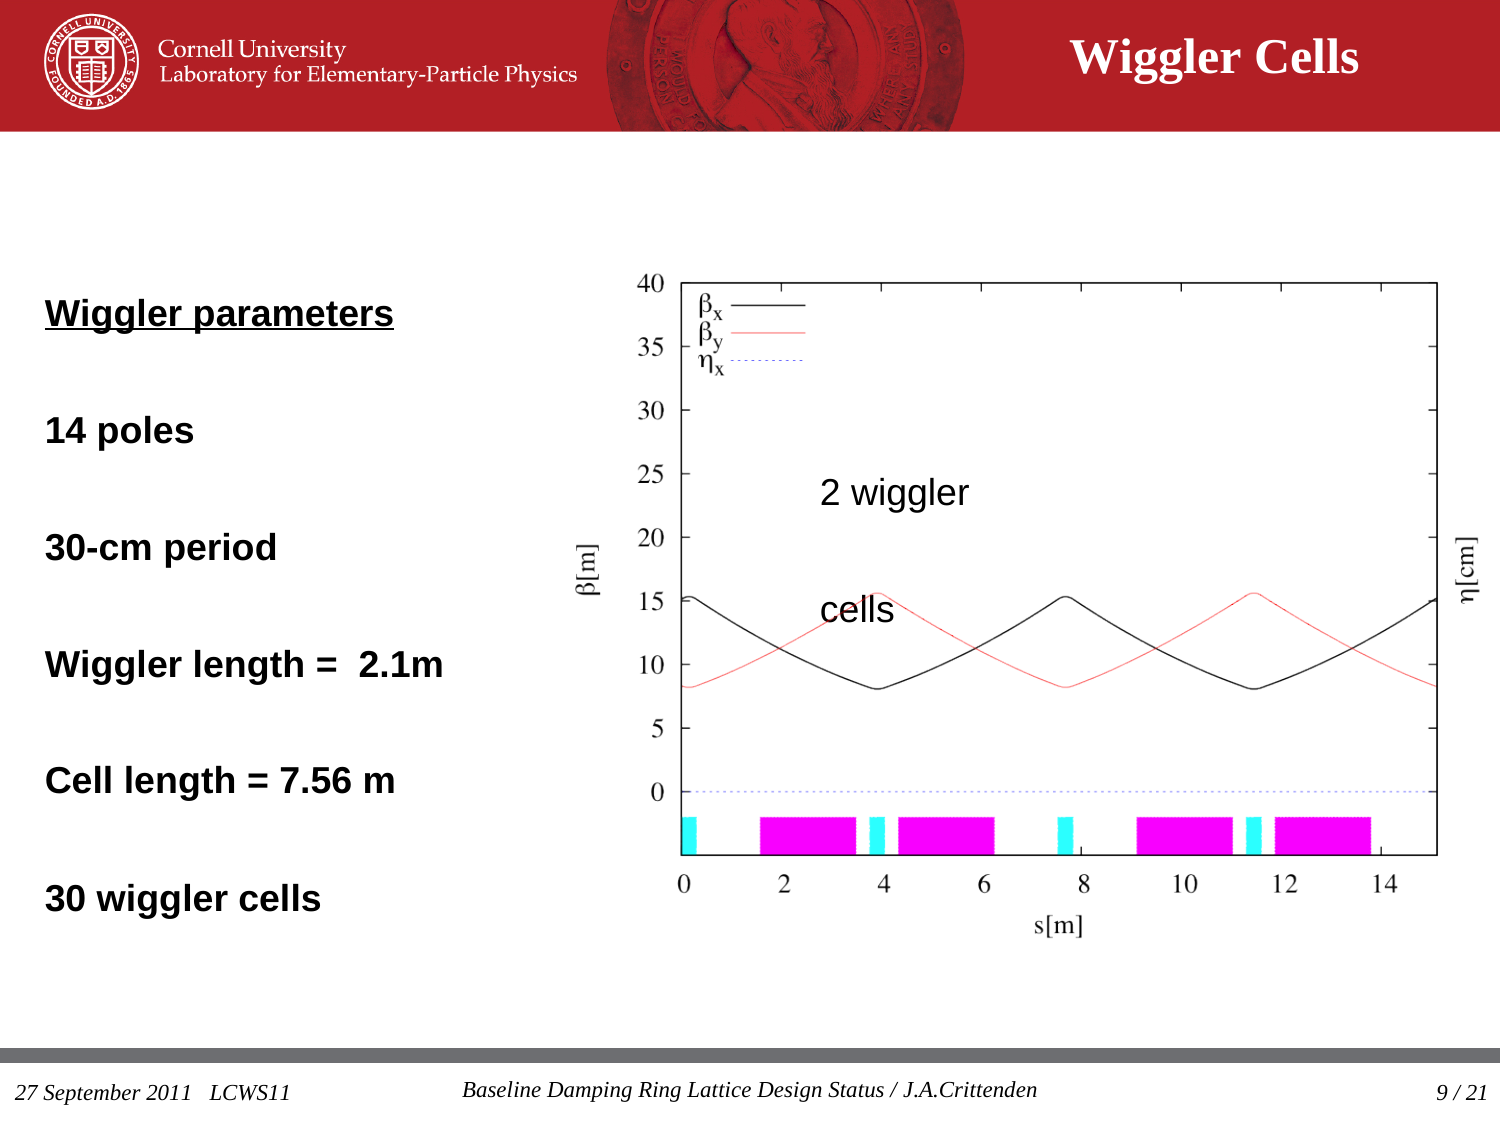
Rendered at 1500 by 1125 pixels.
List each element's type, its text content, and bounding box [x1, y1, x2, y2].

text_box Wiggler parameters 14 poles 30-cm period Wiggler length = 2.1m Cell length = 7.56 m 30 wiggler cells [30, 210, 526, 1025]
picture [0, 0, 1500, 132]
picture [547, 262, 1485, 948]
title Wiggler Cells [937, 0, 1492, 113]
